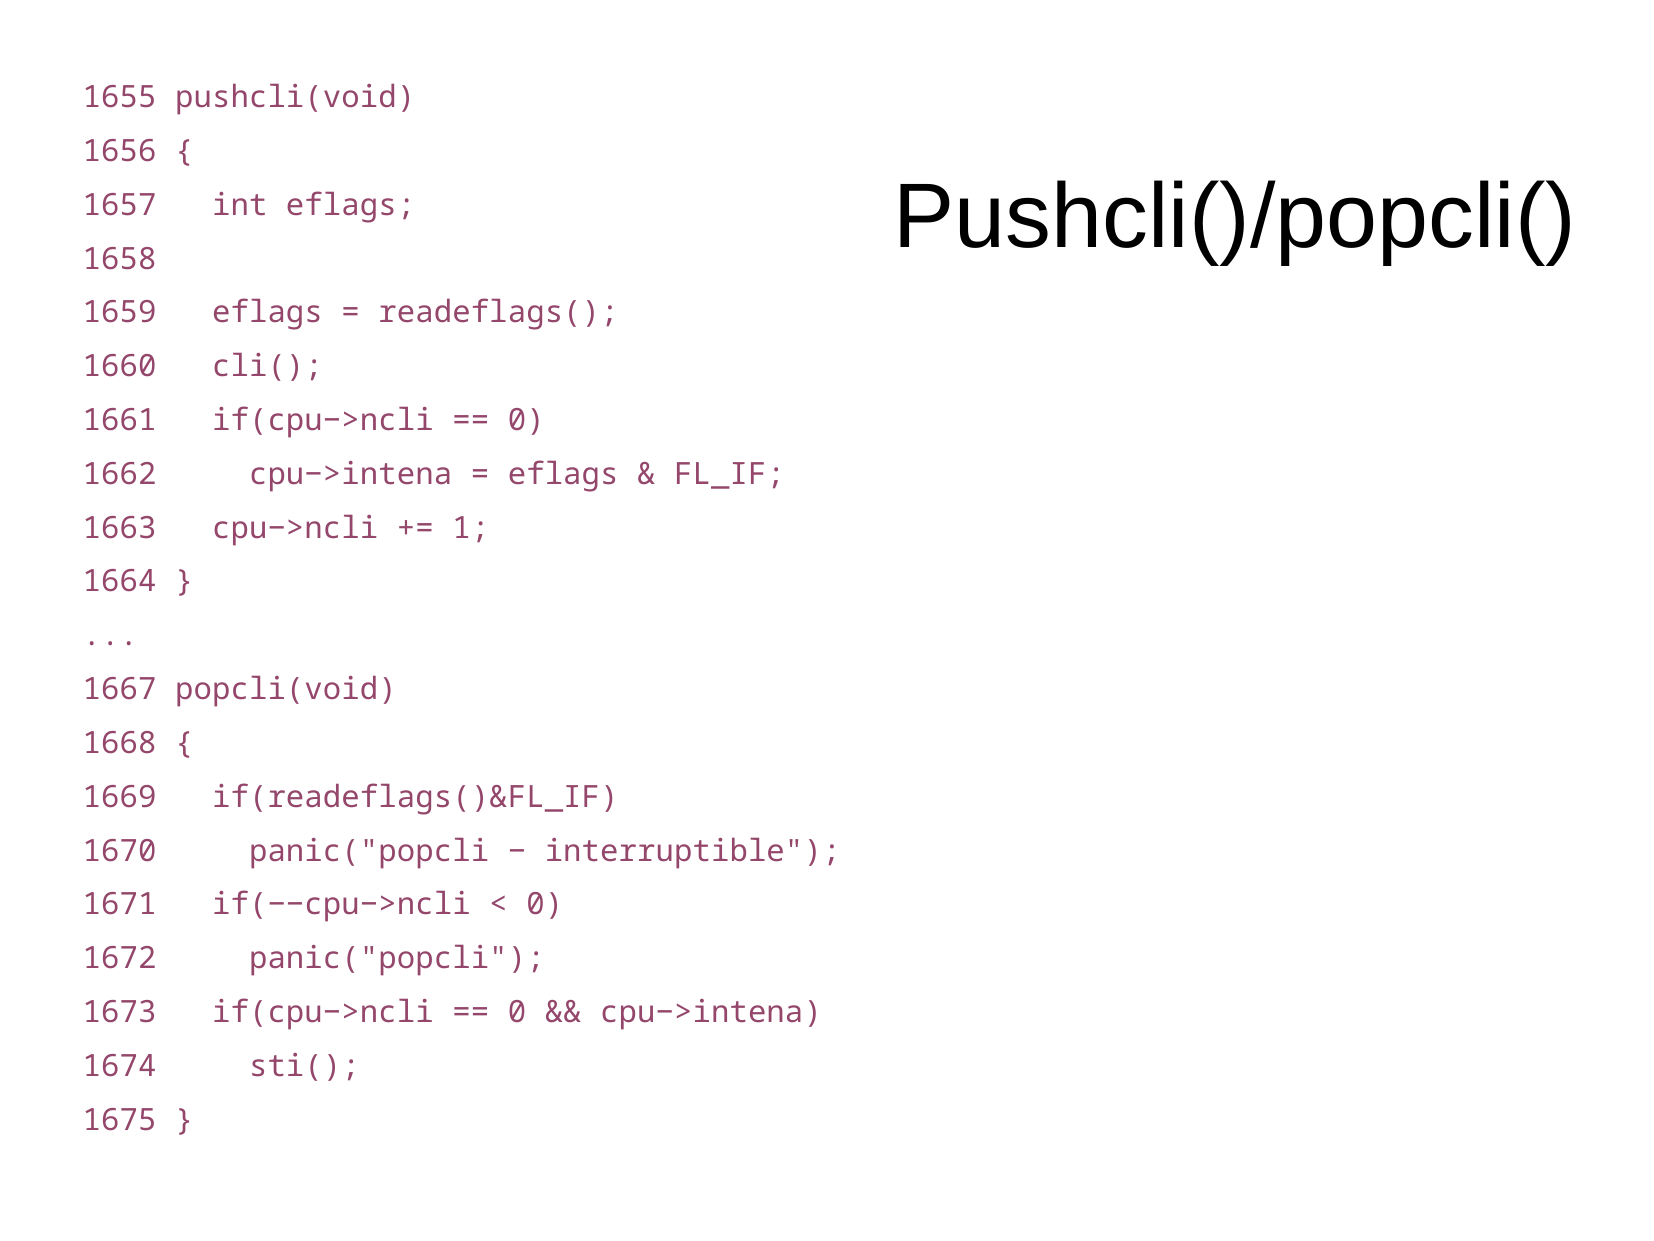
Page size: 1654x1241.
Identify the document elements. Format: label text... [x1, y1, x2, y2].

title Pushcli()/popcli() [825, 112, 1646, 320]
list 1655 pushcli(void) 1656 { 1657 int eflags; 1658 1659 eflags = readeflags(); 1660 cli(); 1661 if(cpu−>ncli == 0) 1662 cpu−>intena = eflags & FL_IF; 1663 cpu−>ncli += 1; 1664 } ... 1667 popcli(void) 1668 { 1669 if(readeflags()&FL_IF) 1670 panic("popcli − interruptible"); 1671 if(−−cpu−>ncli < 0) 1672 panic("popcli"); 1673 if(cpu−>ncli == 0 && cpu−>intena) 1674 sti(); 1675 } [82, 75, 1571, 1163]
